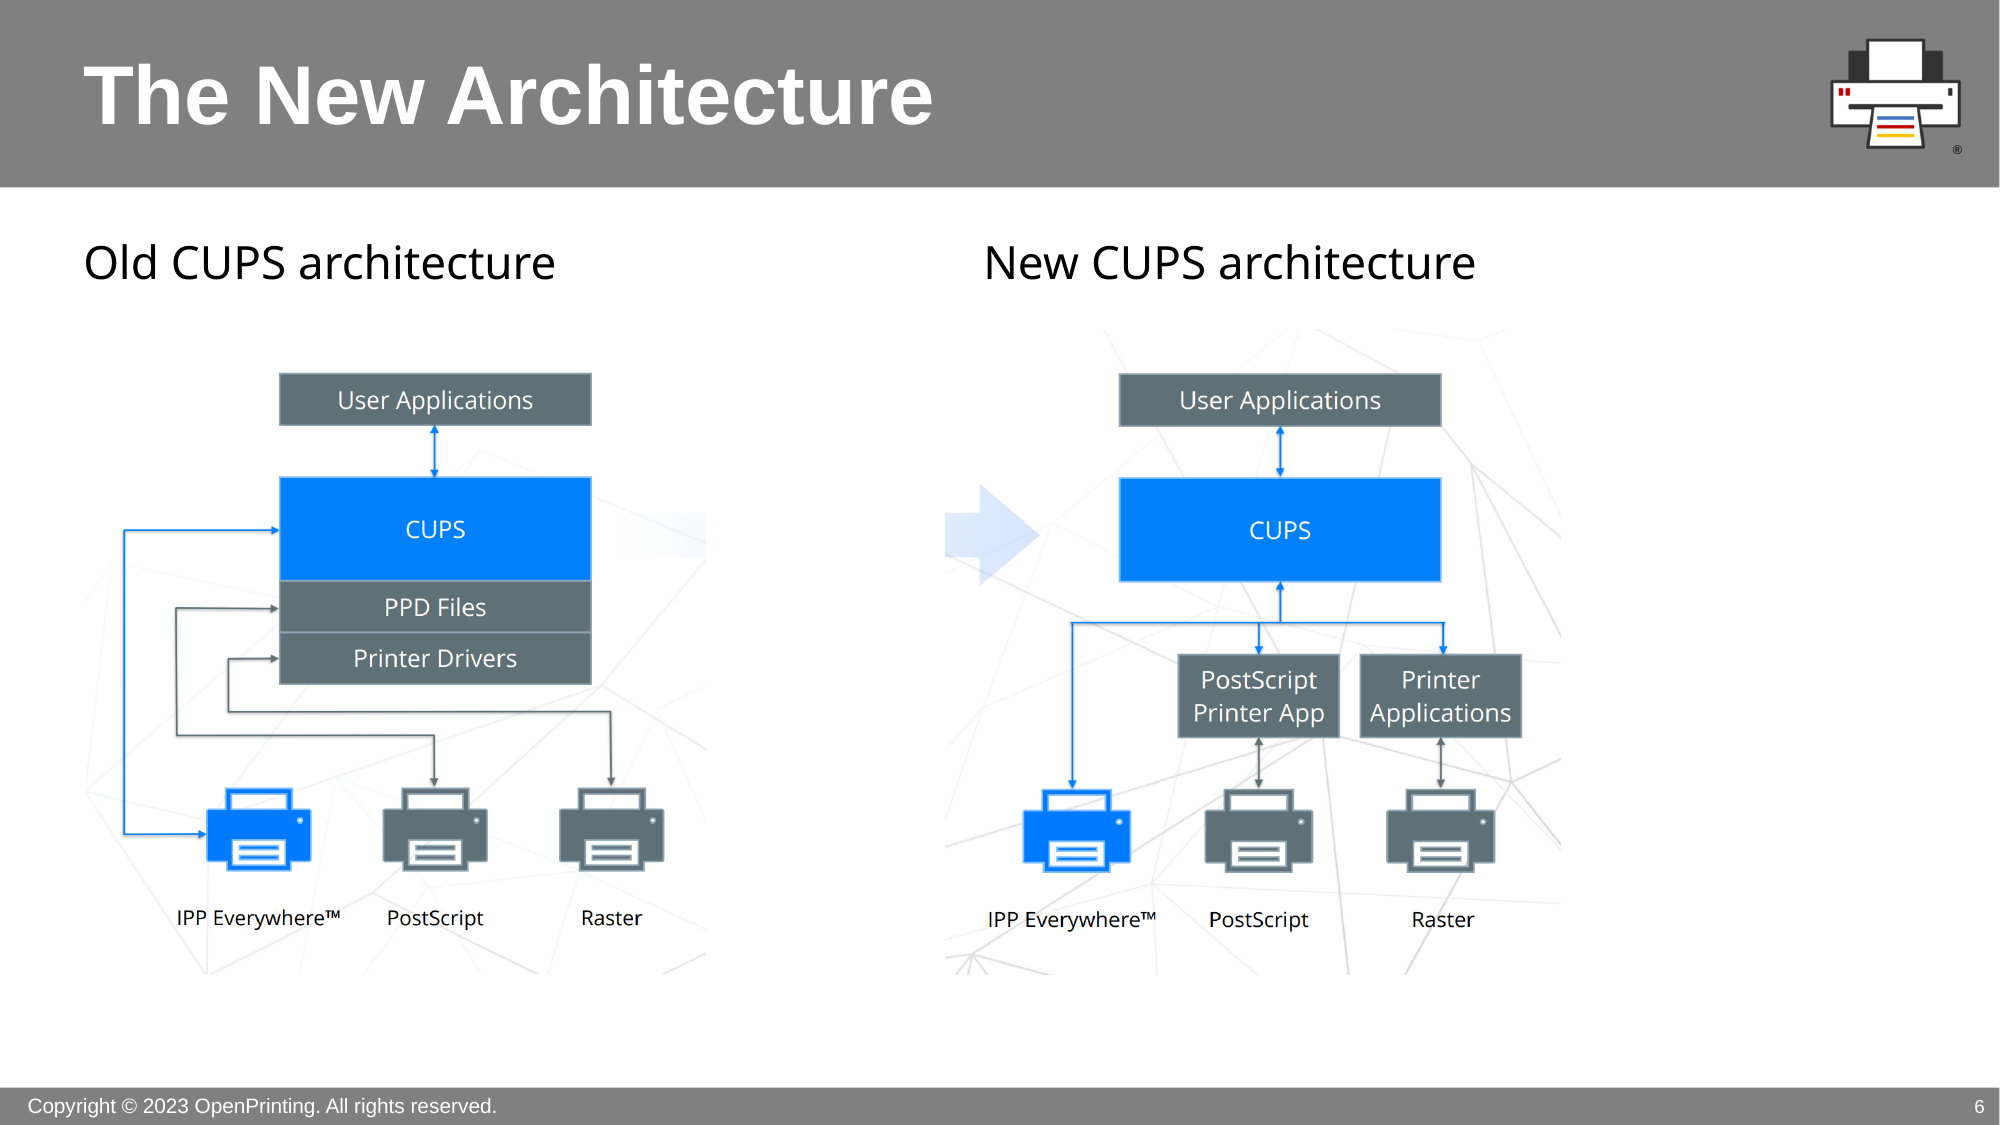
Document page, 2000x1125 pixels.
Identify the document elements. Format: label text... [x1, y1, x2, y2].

picture [1825, 33, 1966, 154]
list Old CUPS architecture New CUPS architecture [75, 224, 1936, 1067]
picture [945, 329, 1561, 976]
title The New Architecture [75, 7, 1786, 175]
picture [86, 329, 706, 974]
